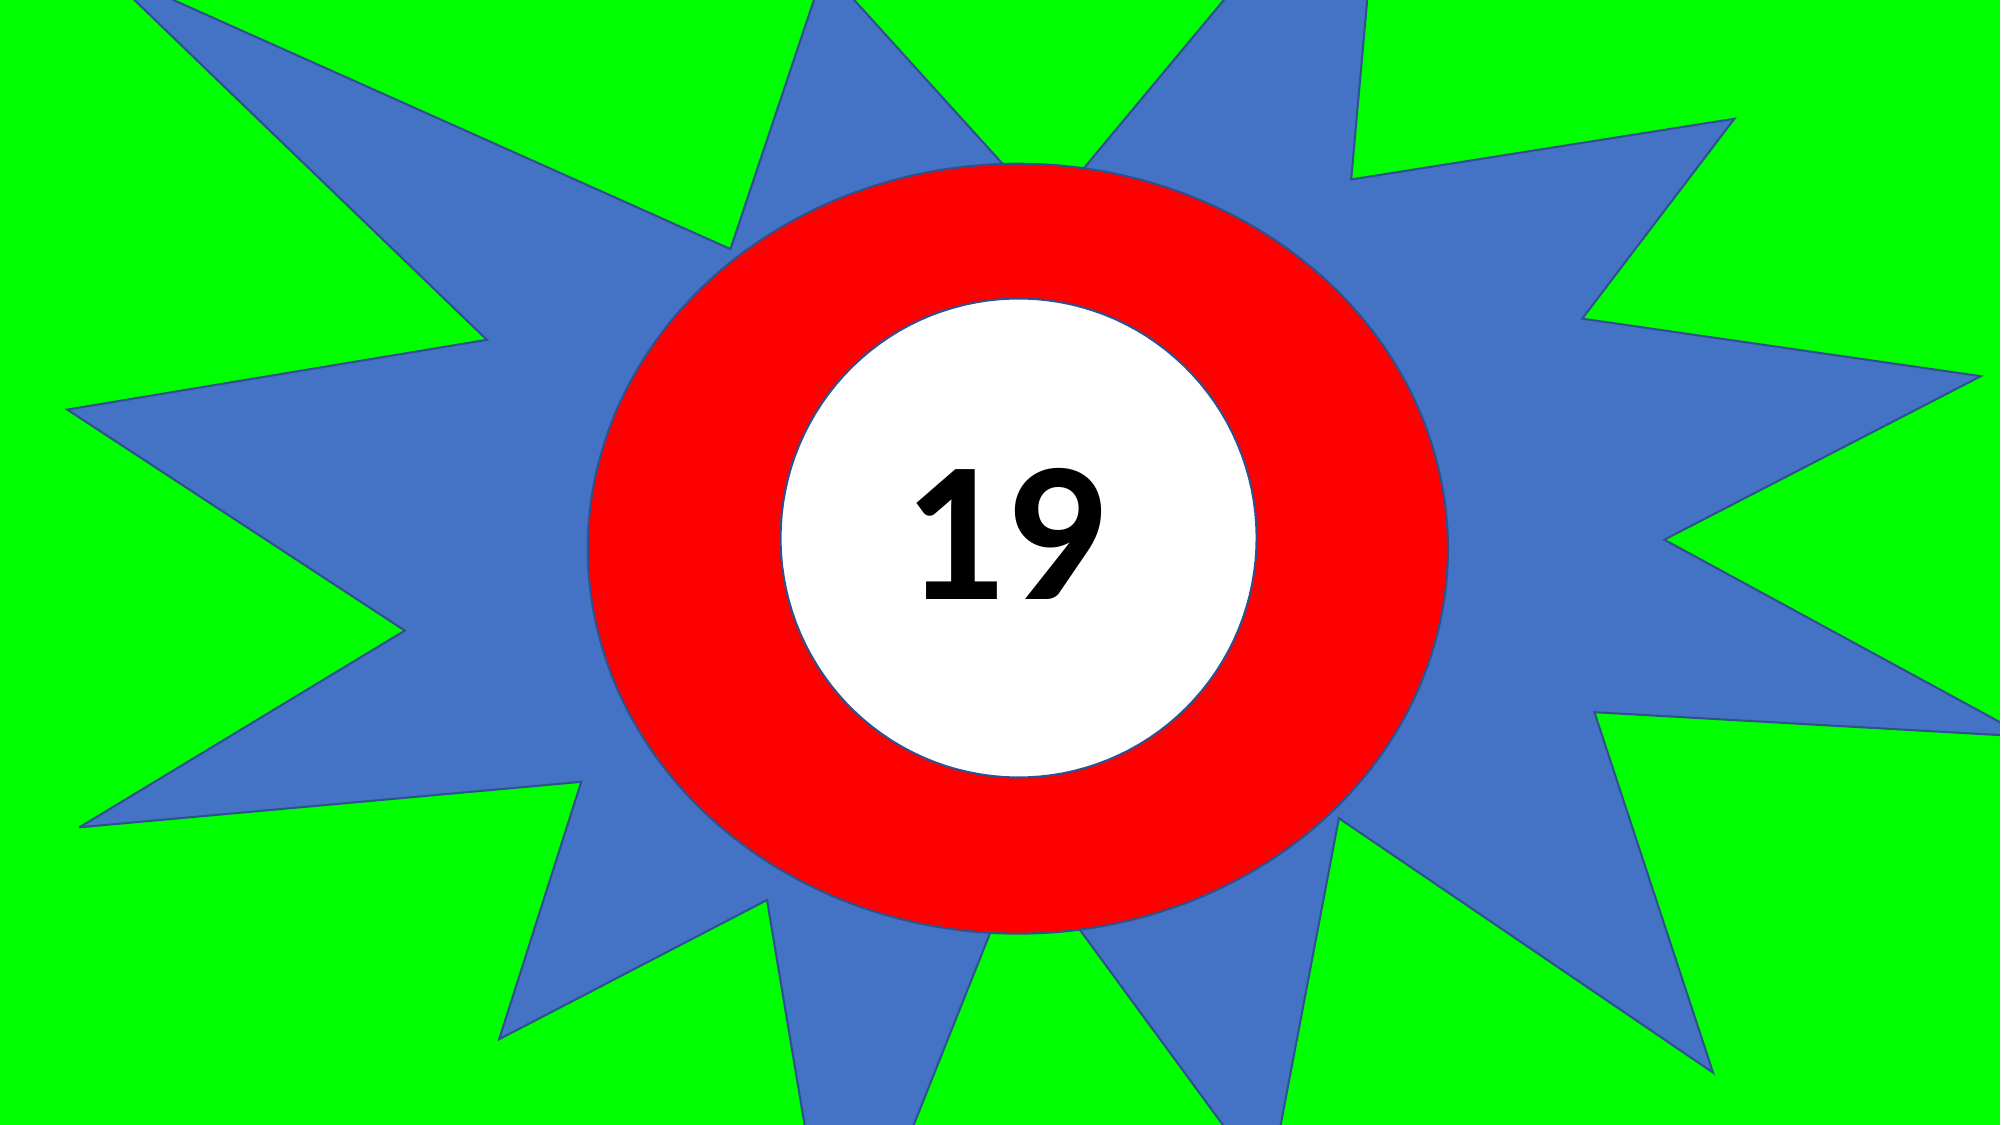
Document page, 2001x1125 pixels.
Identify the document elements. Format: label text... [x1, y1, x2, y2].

text_box 19 [888, 391, 1206, 650]
text_box [67, 0, 2000, 1125]
